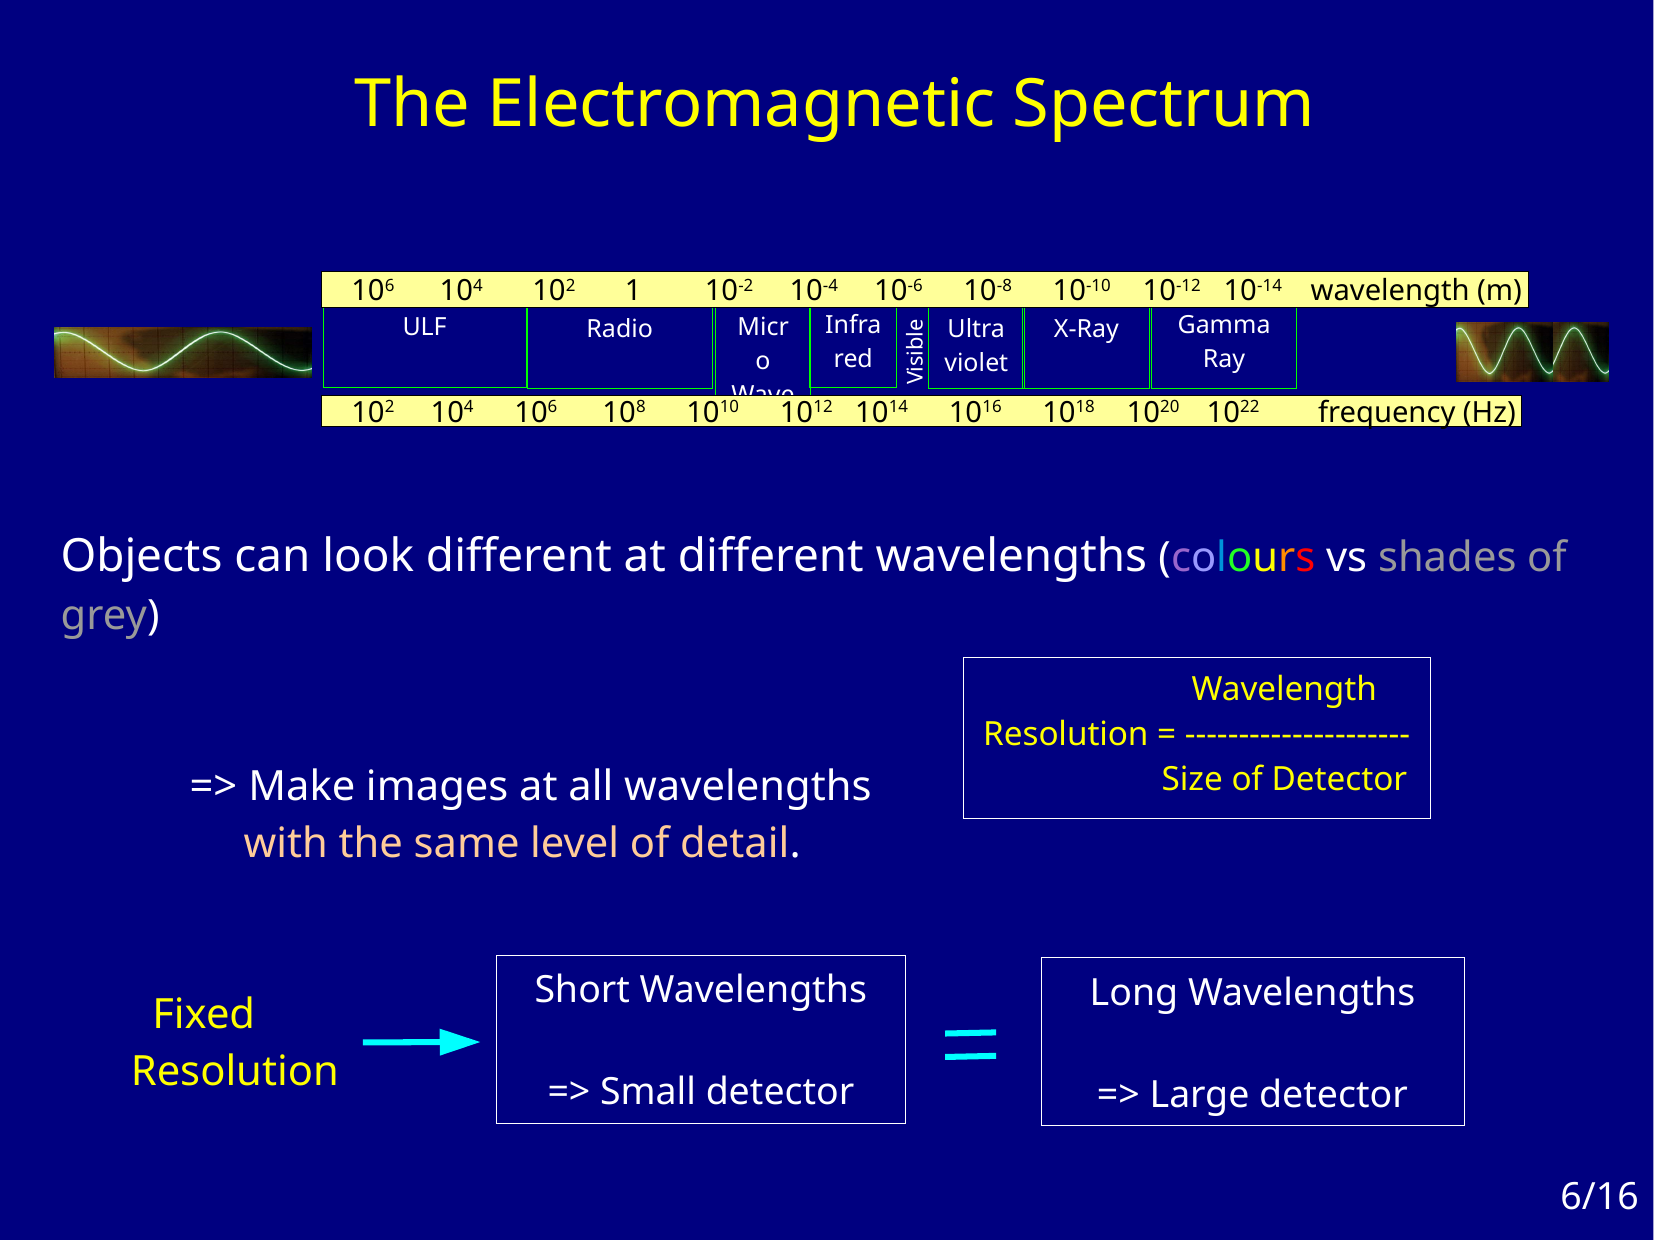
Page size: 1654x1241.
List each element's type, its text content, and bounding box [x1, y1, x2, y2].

text_box Radio [527, 308, 713, 389]
text_box Wavelength Resolution = --------------------- Size of Detector [963, 657, 1431, 819]
text_box ULF [323, 308, 527, 388]
text_box 106 104 102 1 10-2 10-4 10-6 10-8 10-10 10-12 10-14 wavelength (m) [321, 271, 1529, 308]
title The Electromagnetic Spectrum [41, 43, 1630, 158]
picture [54, 327, 312, 378]
text_box Visible [892, 308, 934, 395]
text_box Objects can look different at different wavelengths (colours vs shades of grey) => Make images at all wavelengths with the same level of detail. [45, 514, 1637, 889]
text_box Gamma Ray [1151, 308, 1297, 389]
text_box X-Ray [1022, 308, 1150, 389]
picture [1456, 322, 1609, 382]
text_box Fixed Resolution [116, 976, 361, 1092]
text_box 102 104 106 108 1010 1012 1014 1016 1018 1020 1022 frequency (Hz) [321, 395, 1522, 427]
text_box Micro Wave [715, 308, 811, 389]
text_box Infra red [809, 308, 892, 388]
text_box Short Wavelengths => Small detector [496, 955, 906, 1122]
text_box Ultra violet [934, 308, 1022, 389]
text_box Long Wavelengths => Large detector [1041, 957, 1465, 1124]
